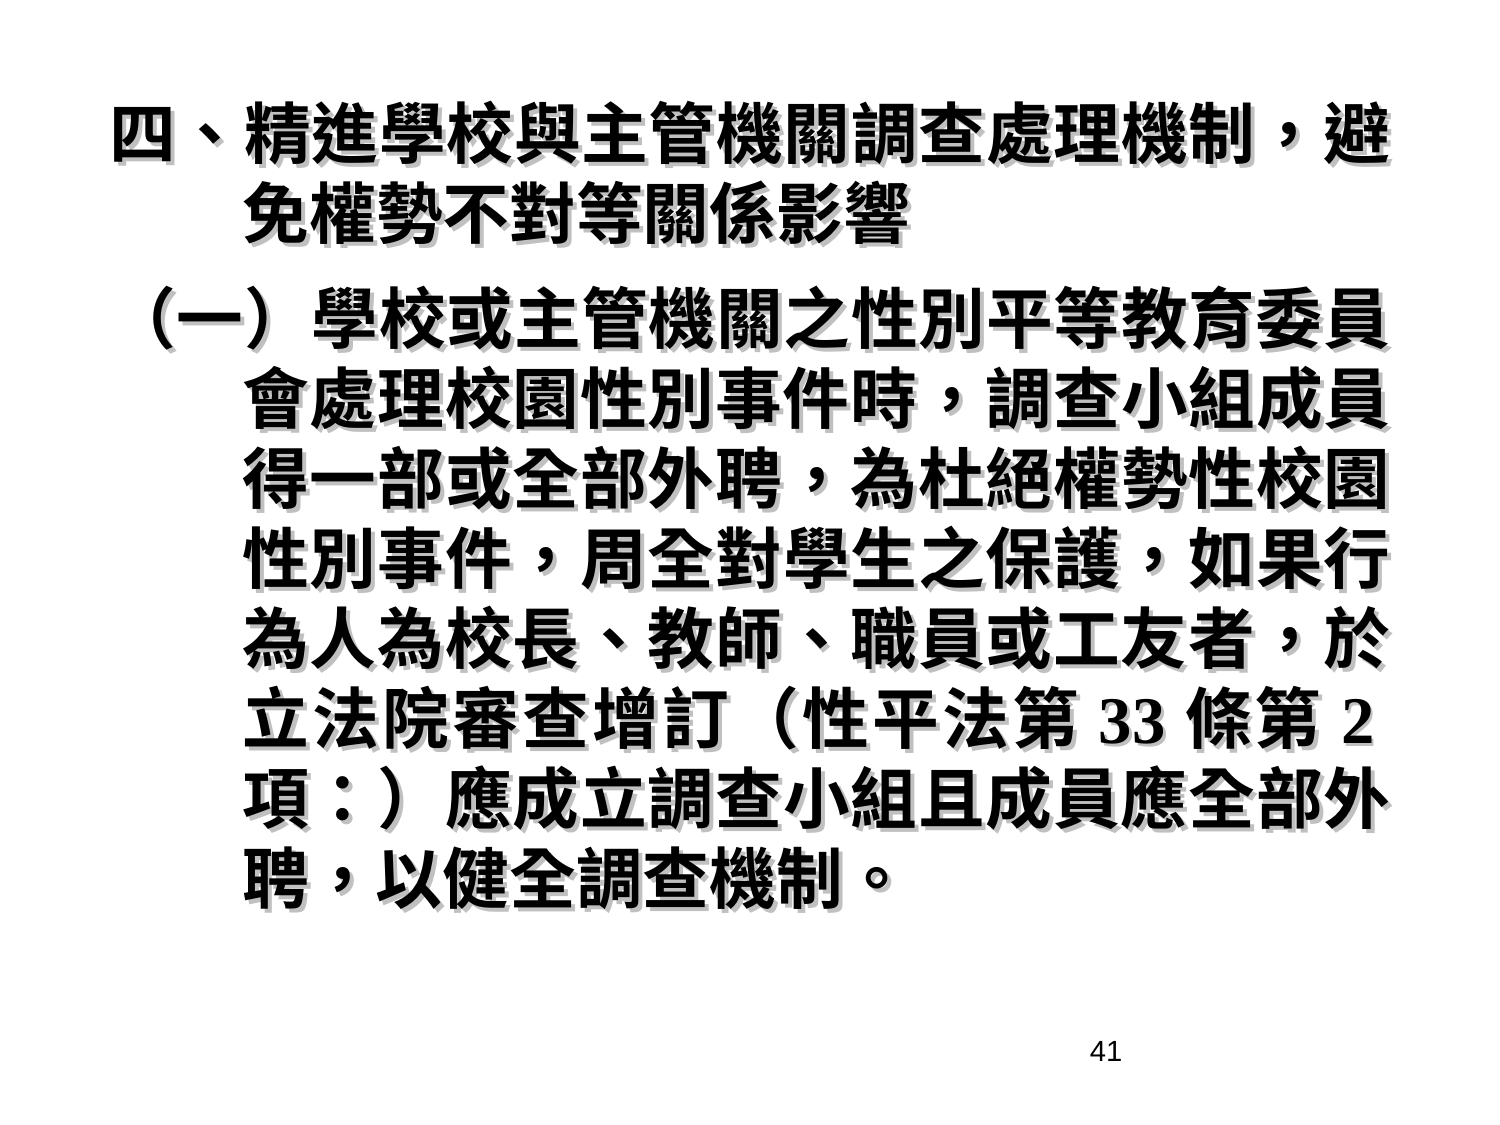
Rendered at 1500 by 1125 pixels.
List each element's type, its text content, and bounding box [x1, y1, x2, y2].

text_box [1074, 1024, 1426, 1103]
text_box 四、精進學校與主管機關調查處理機制，避免權勢不對等關係影響 （一）學校或主管機關之性別平等教育委員會處理校園性別事件時，調查小組成員得一部或全部外聘，為杜絕權勢性校園性別事件，周全對學生之保護，如果行為人為校長、教師、職員或工友者，於立法院審查增訂（性平法第33條第2項：）應成立調查小組且成員應全部外聘，以健全調查機制。 [94, 84, 1405, 989]
